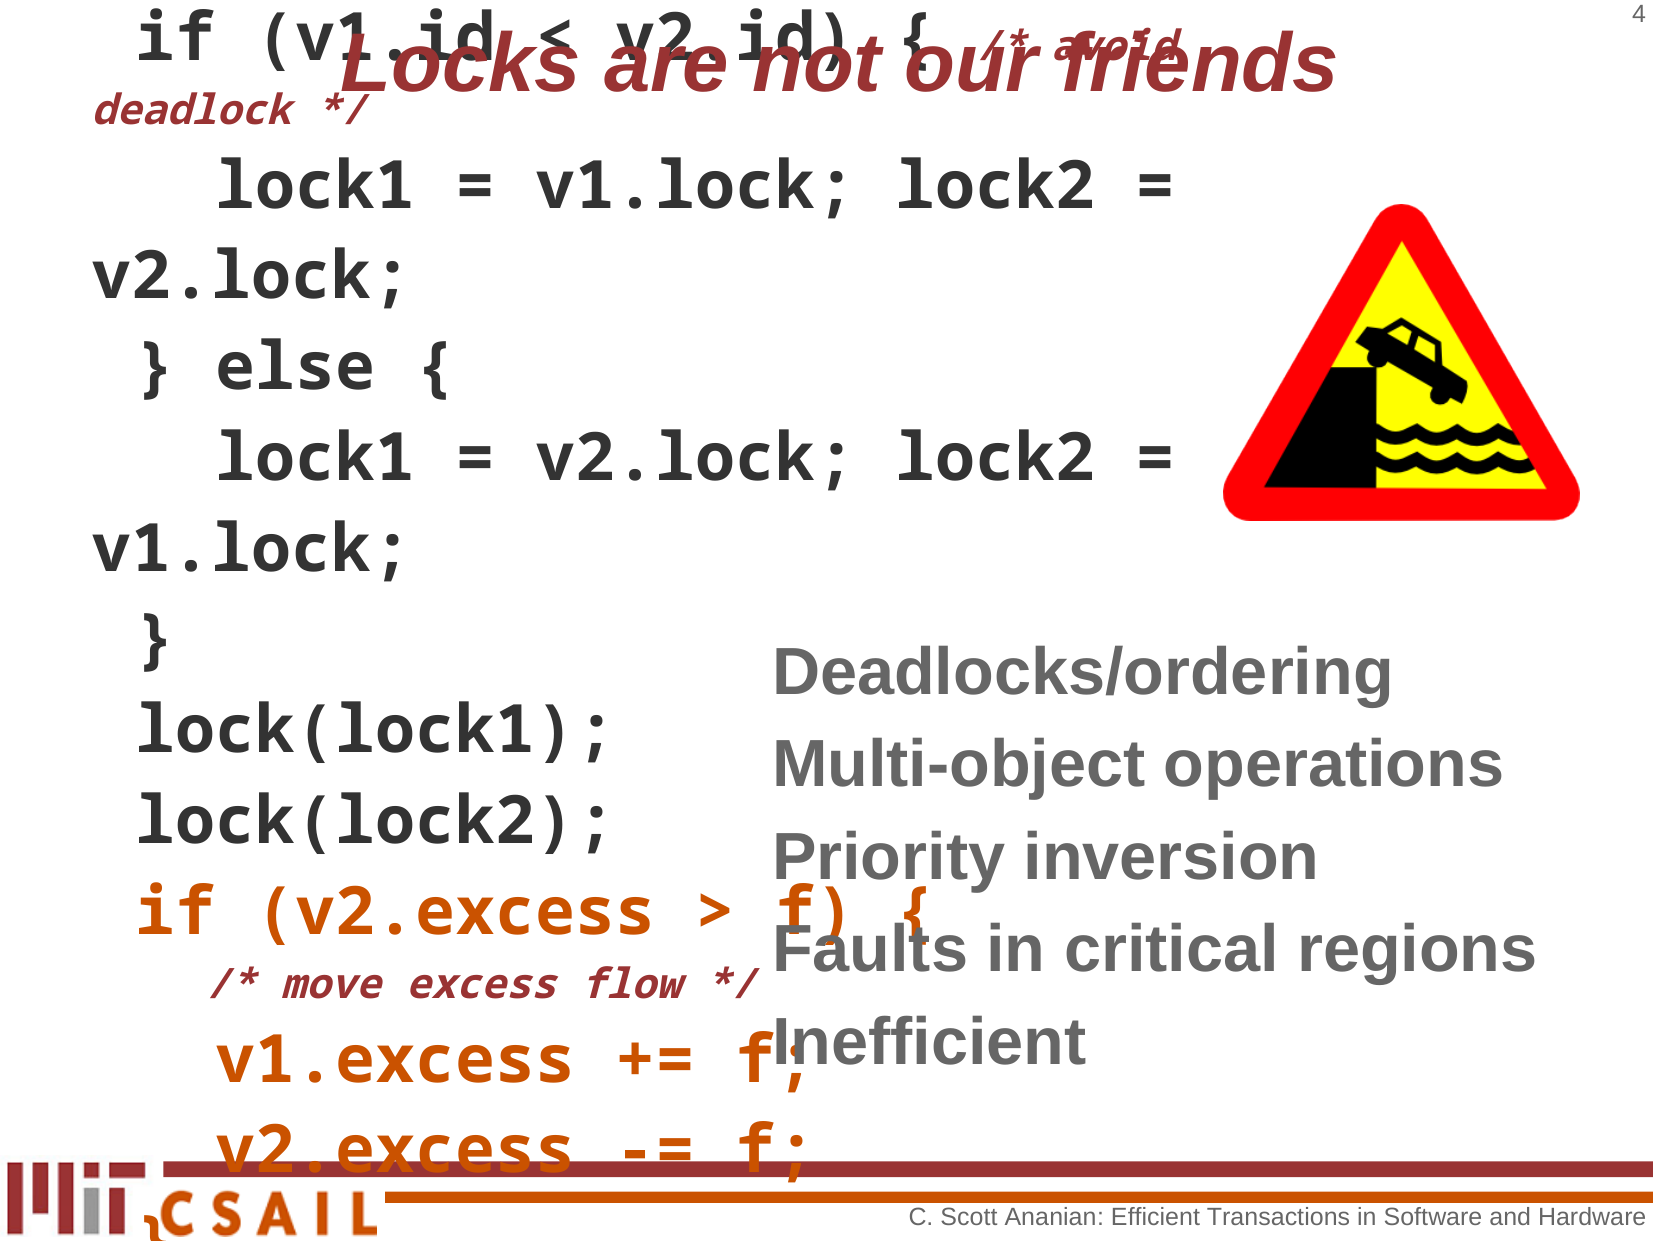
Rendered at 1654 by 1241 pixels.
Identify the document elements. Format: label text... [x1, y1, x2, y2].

picture [0, 1155, 377, 1237]
list Deadlocks/ordering Multi-object operations Priority inversion Faults in critical regions Inefficient [754, 634, 1653, 1124]
title Locks are not our friends [51, 15, 1630, 109]
picture [1223, 204, 1580, 521]
subtitle void pushFlow(Vertex v1, Vertex v2, int flow) { lock_t lock1, lock2; if (v1.id < v2.id) { /* avoid deadlock */ lock1 = v1.lock; lock2 = v2.lock; } else { lock1 = v2.lock; lock2 = v1.lock; } lock(lock1); lock(lock2); if (v2.excess > f) { /* move excess flow */ v1.excess += f; v2.excess -= f; } unlock(lock2); unlock(lock1); } [20, 84, 1358, 1171]
